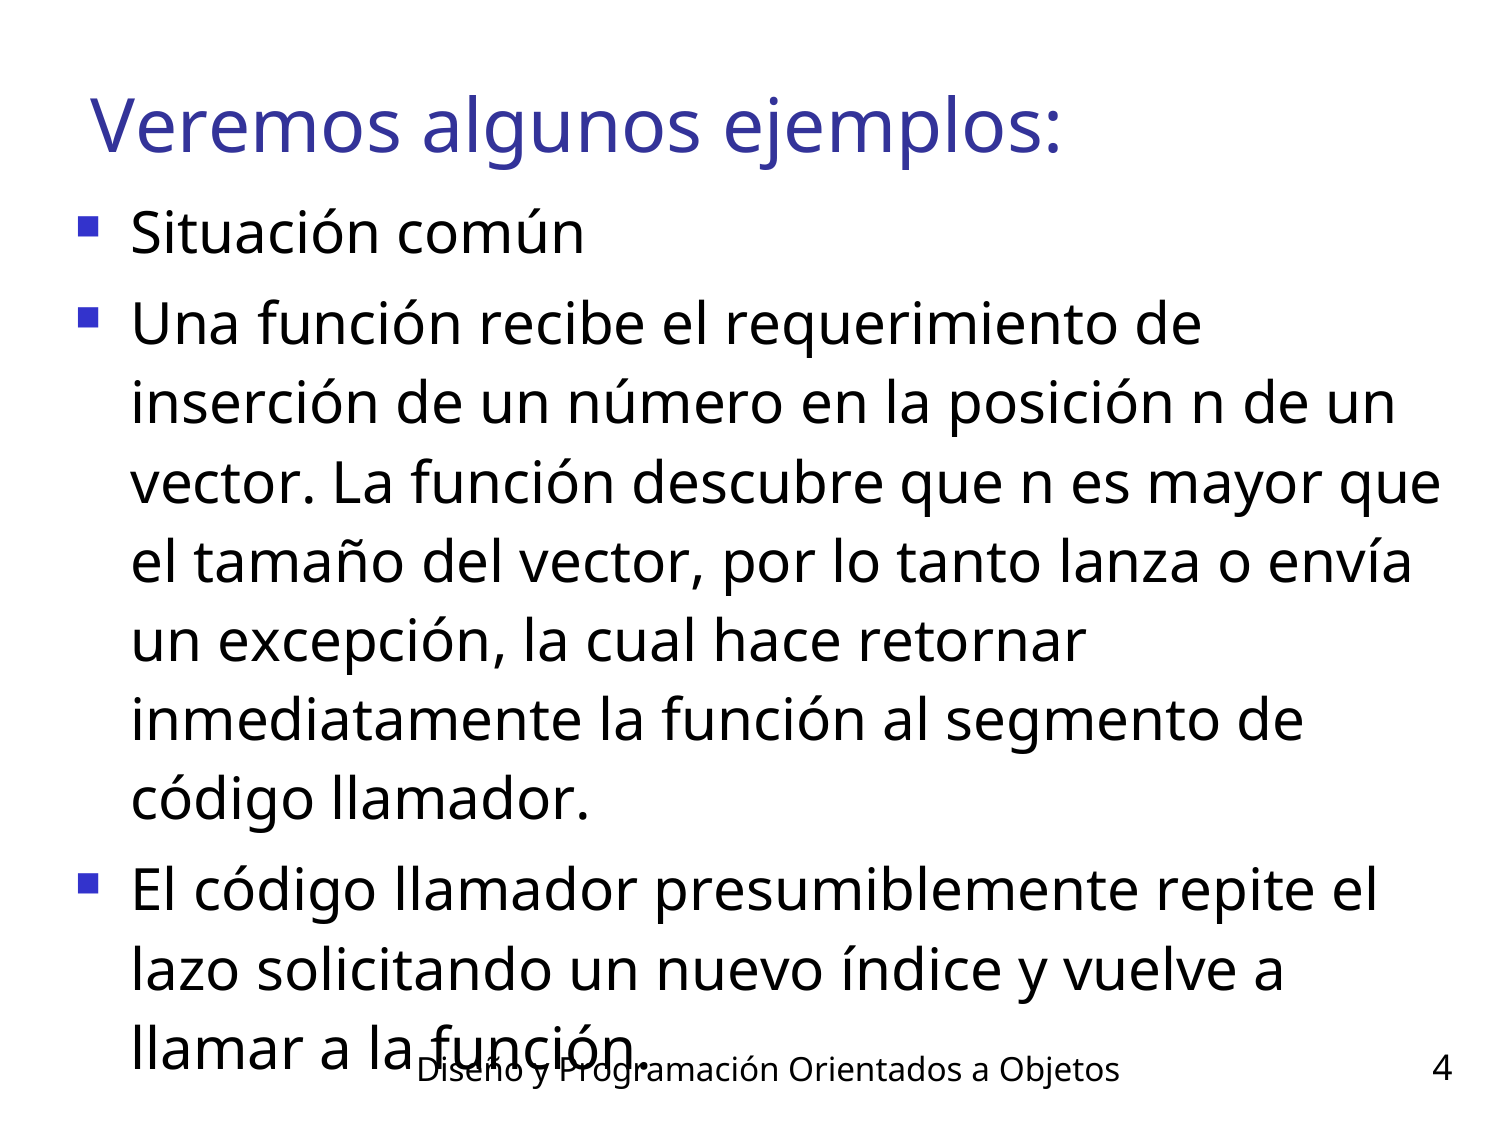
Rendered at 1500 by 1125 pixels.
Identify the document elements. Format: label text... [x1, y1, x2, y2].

list Situación común Una función recibe el requerimiento de inserción de un número en la posición n de un vector. La función descubre que n es mayor que el tamaño del vector, por lo tanto lanza o envía un excepción, la cual hace retornar inmediatamente la función al segmento de código llamador. El código llamador presumiblemente repite el lazo solicitando un nuevo índice y vuelve a llamar a la función. [75, 191, 1463, 1013]
title Veremos algunos ejemplos: [75, 4, 1466, 183]
